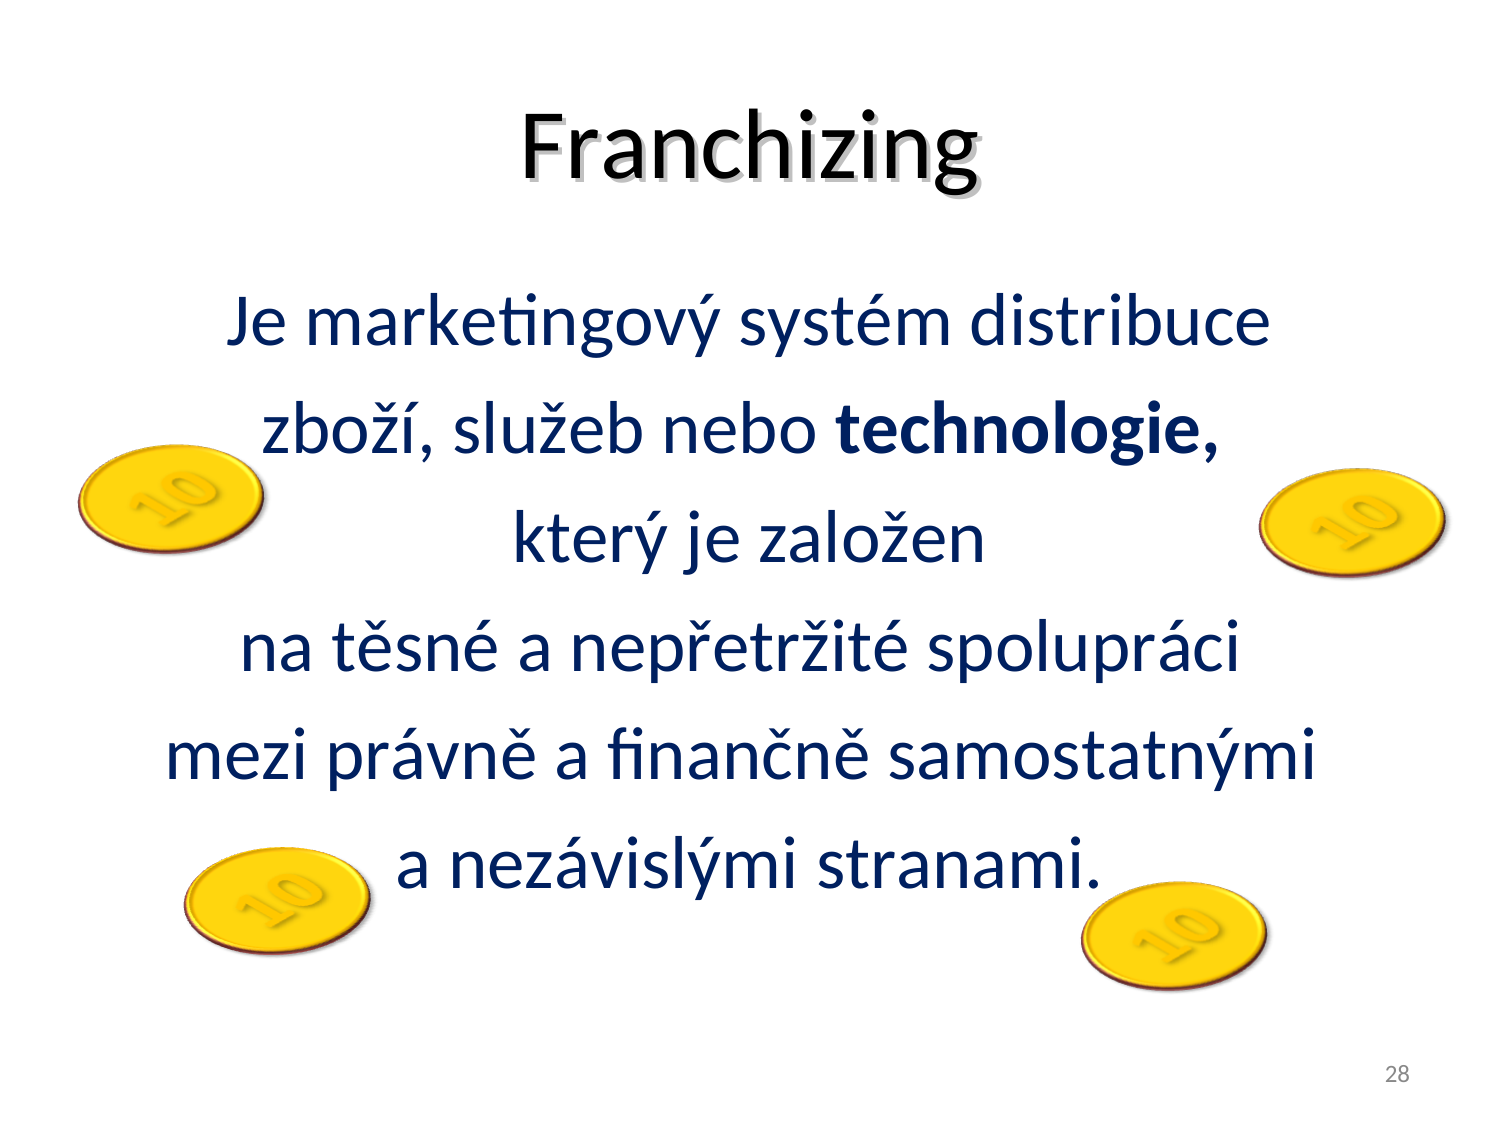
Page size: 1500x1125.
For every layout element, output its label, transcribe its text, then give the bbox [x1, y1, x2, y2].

picture [1022, 848, 1331, 1029]
picture [125, 814, 435, 993]
title Franchizing [75, 45, 1426, 233]
text_box <číslo> [1074, 1042, 1426, 1103]
list Je marketingový systém distribuce zboží, služeb nebo technologie, který je založen na těsné a nepřetržité spolupráci mezi právně a finančně samostatnými a nezávislými stranami. [75, 262, 1426, 929]
picture [19, 411, 328, 592]
picture [1200, 435, 1500, 616]
